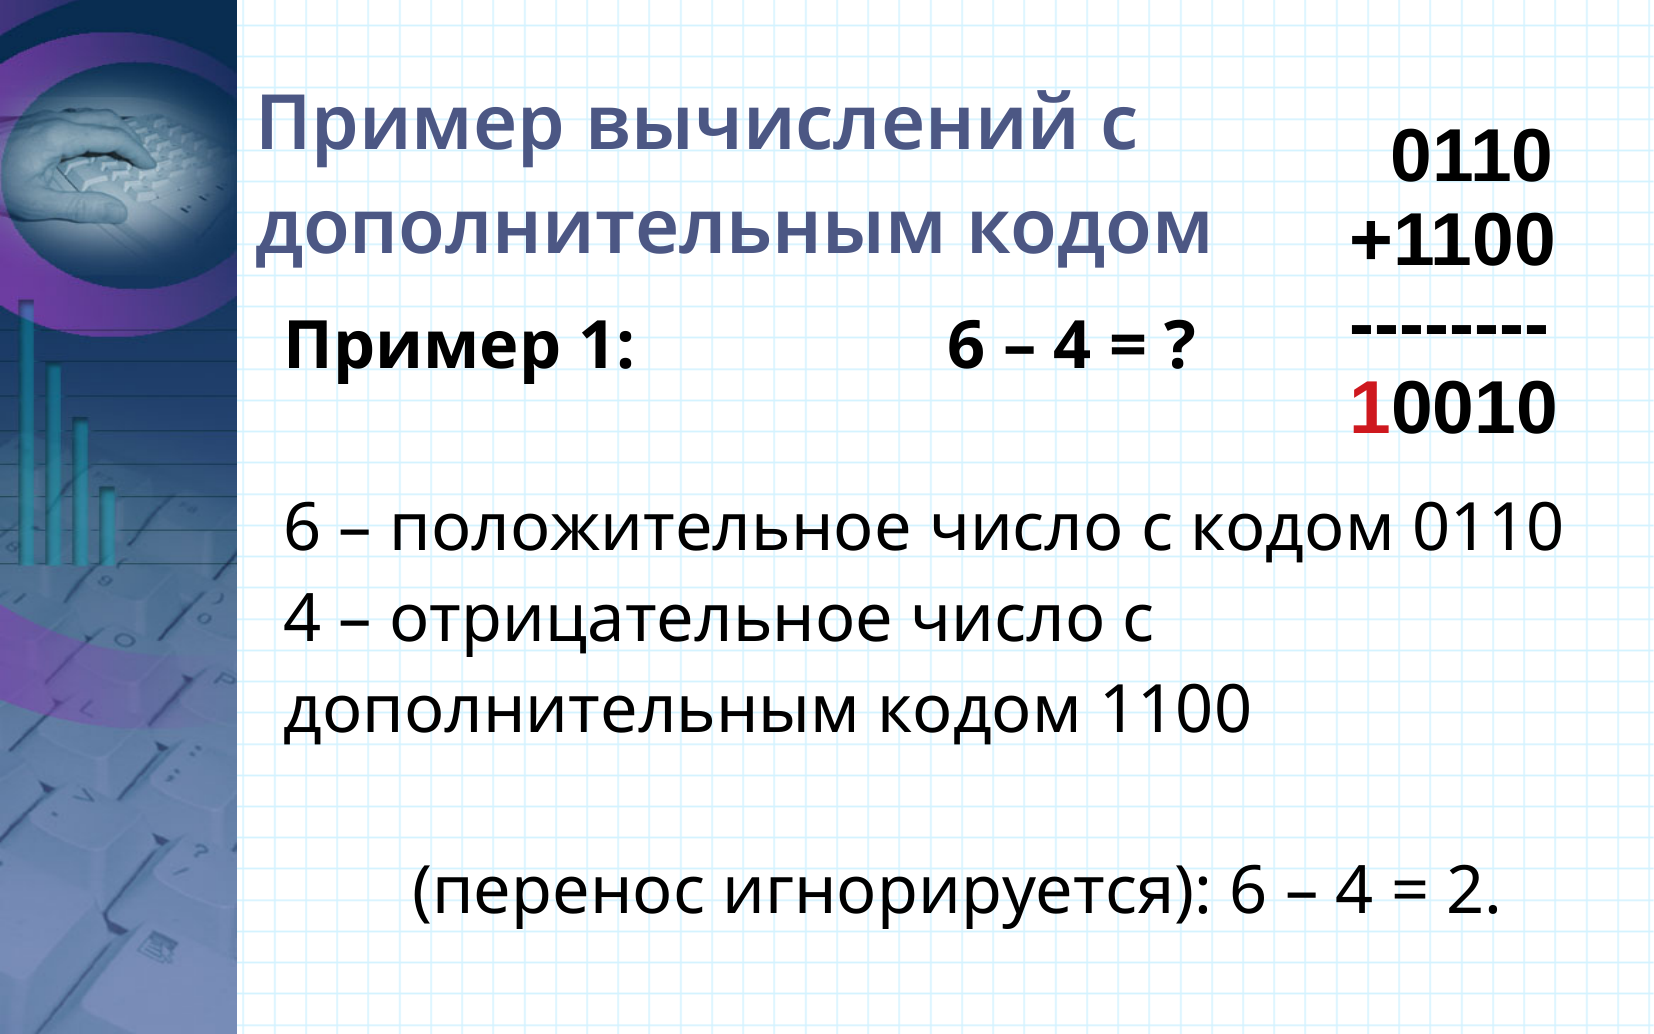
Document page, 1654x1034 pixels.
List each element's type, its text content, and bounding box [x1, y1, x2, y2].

picture [0, 0, 1654, 1034]
text_box 0110 +1100 -------- 10010 [1334, 106, 1574, 458]
title Пример вычислений с дополнительным кодом [254, 80, 1640, 264]
subtitle Пример 1: 6 – 4 = ? 6 – положительное число с кодом 0110 4 – отрицательное число с дополнительным кодом 1100 (перенос игнорируется): 6 – 4 = 2. [248, 295, 1633, 936]
